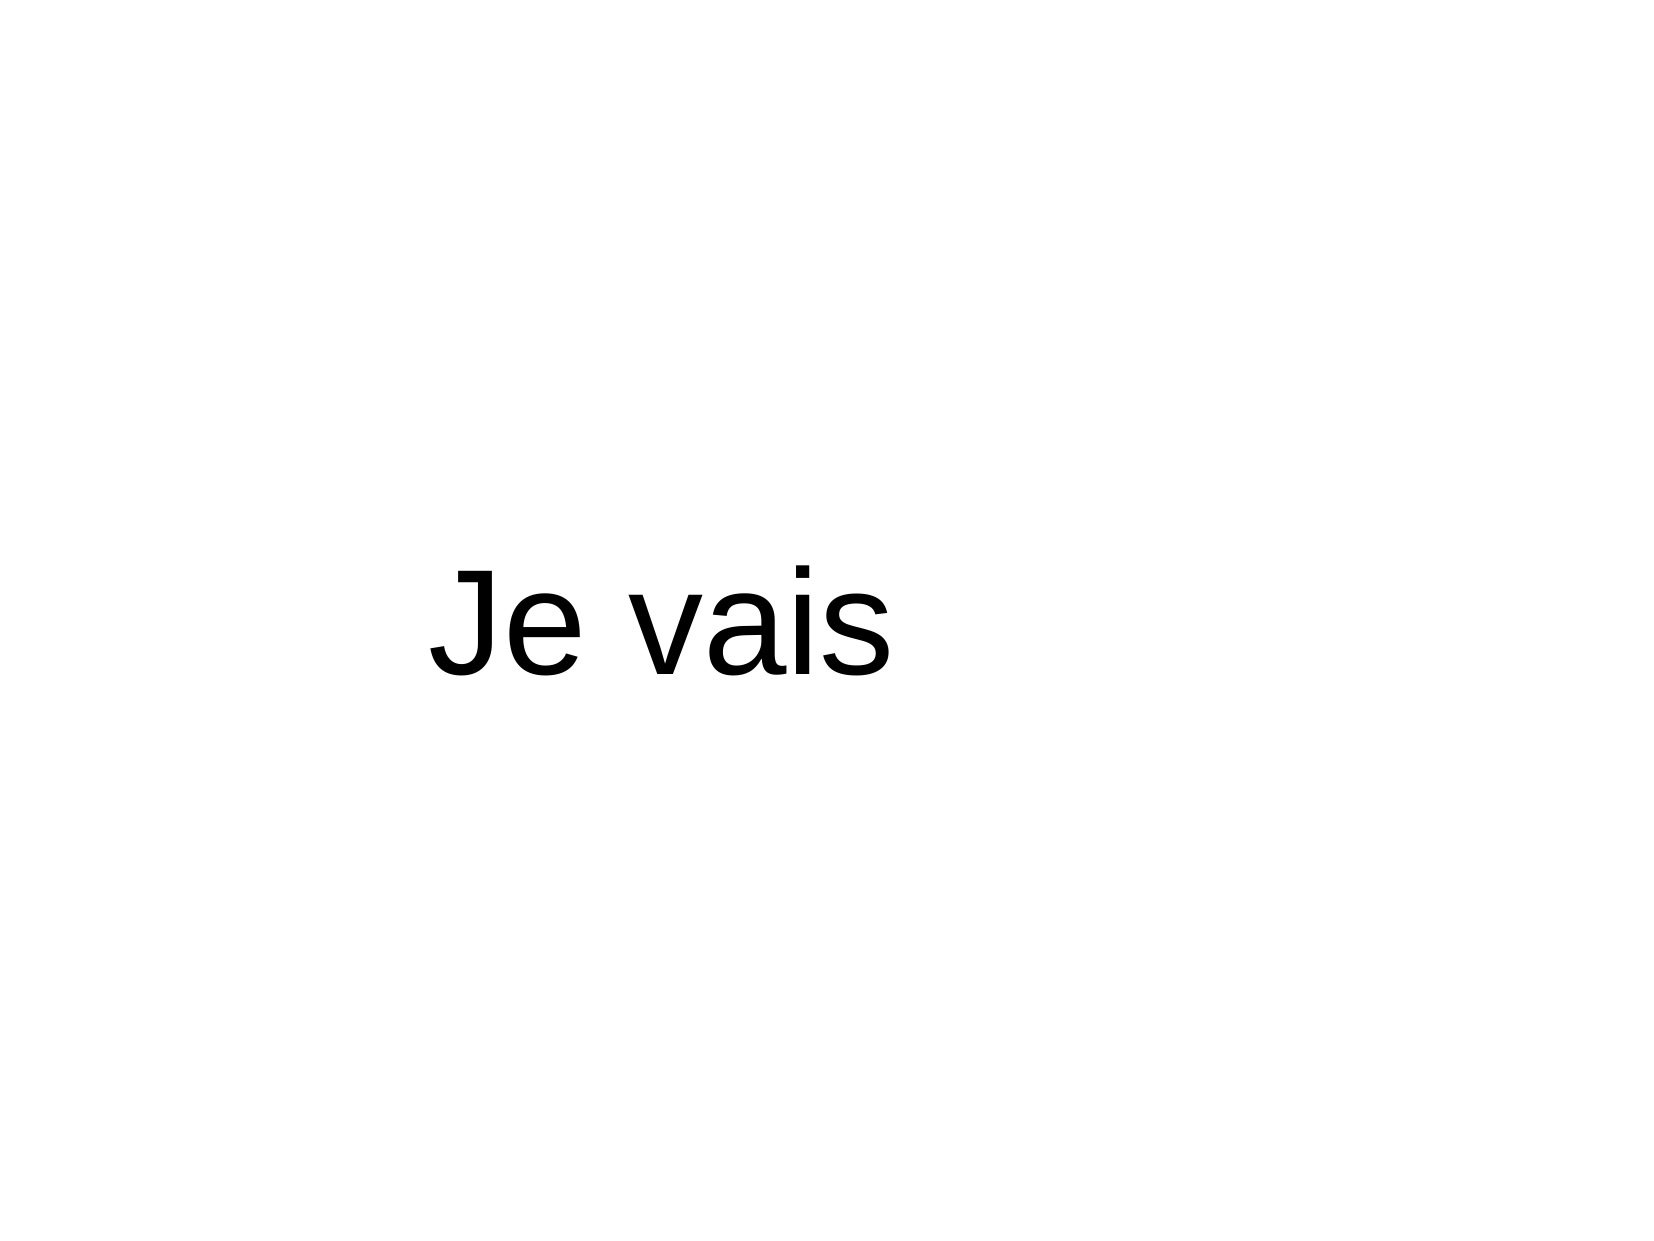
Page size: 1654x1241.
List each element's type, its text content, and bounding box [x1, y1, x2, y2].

text_box Je vais [413, 531, 1241, 714]
